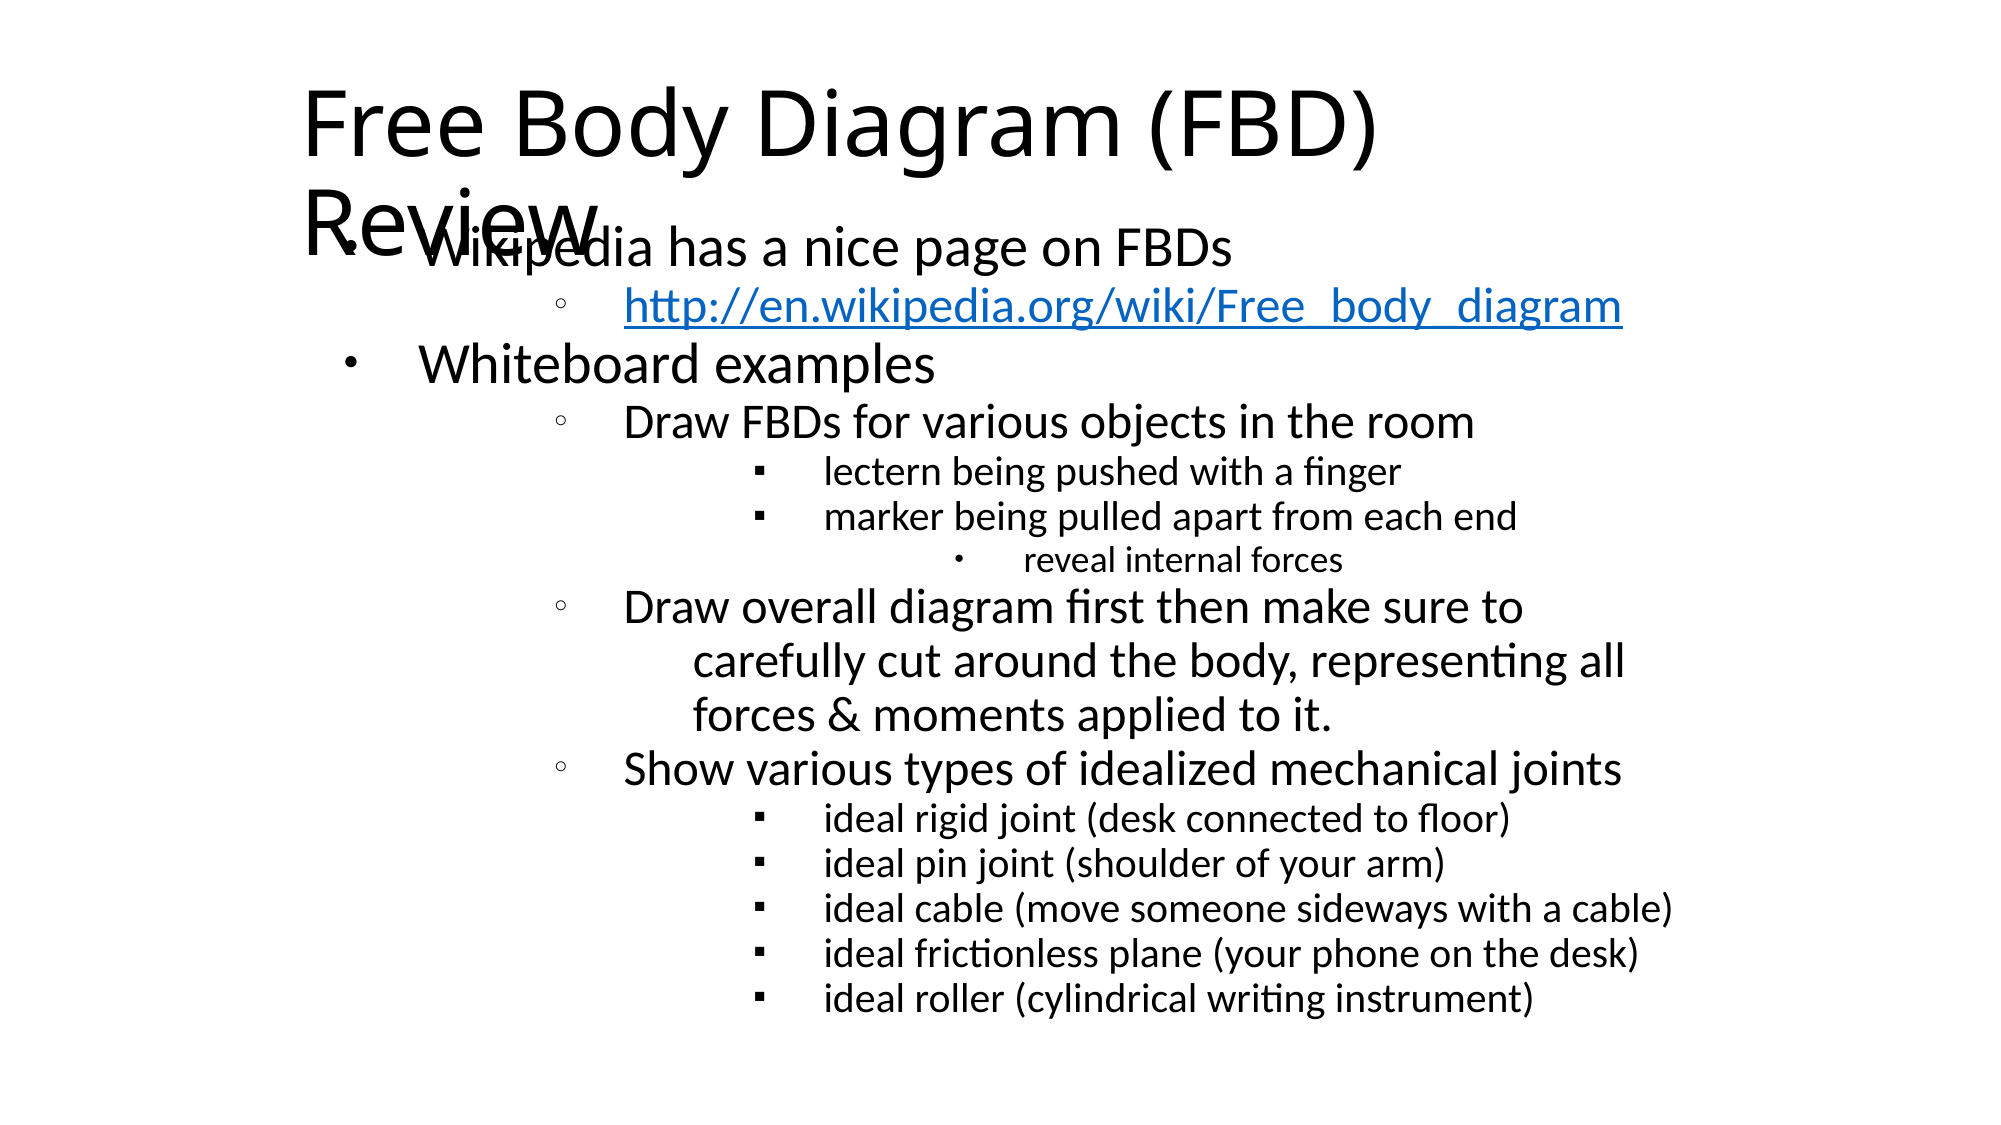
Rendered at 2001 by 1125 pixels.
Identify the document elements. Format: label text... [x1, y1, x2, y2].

title Free Body Diagram (FBD) Review [285, 62, 1636, 171]
list Wikipedia has a nice page on FBDs http://en.wikipedia.org/wiki/Free_body_diagram Whiteboard examples Draw FBDs for various objects in the room lectern being pushed with a finger marker being pulled apart from each end reveal internal forces Draw overall diagram first then make sure to carefully cut around the body, representing all forces & moments applied to it. Show various types of idealized mechanical joints ideal rigid joint (desk connected to floor) ideal pin joint (shoulder of your arm) ideal cable (move someone sideways with a cable) ideal frictionless plane (your phone on the desk) ideal roller (cylindrical writing instrument) [278, 201, 1724, 1077]
